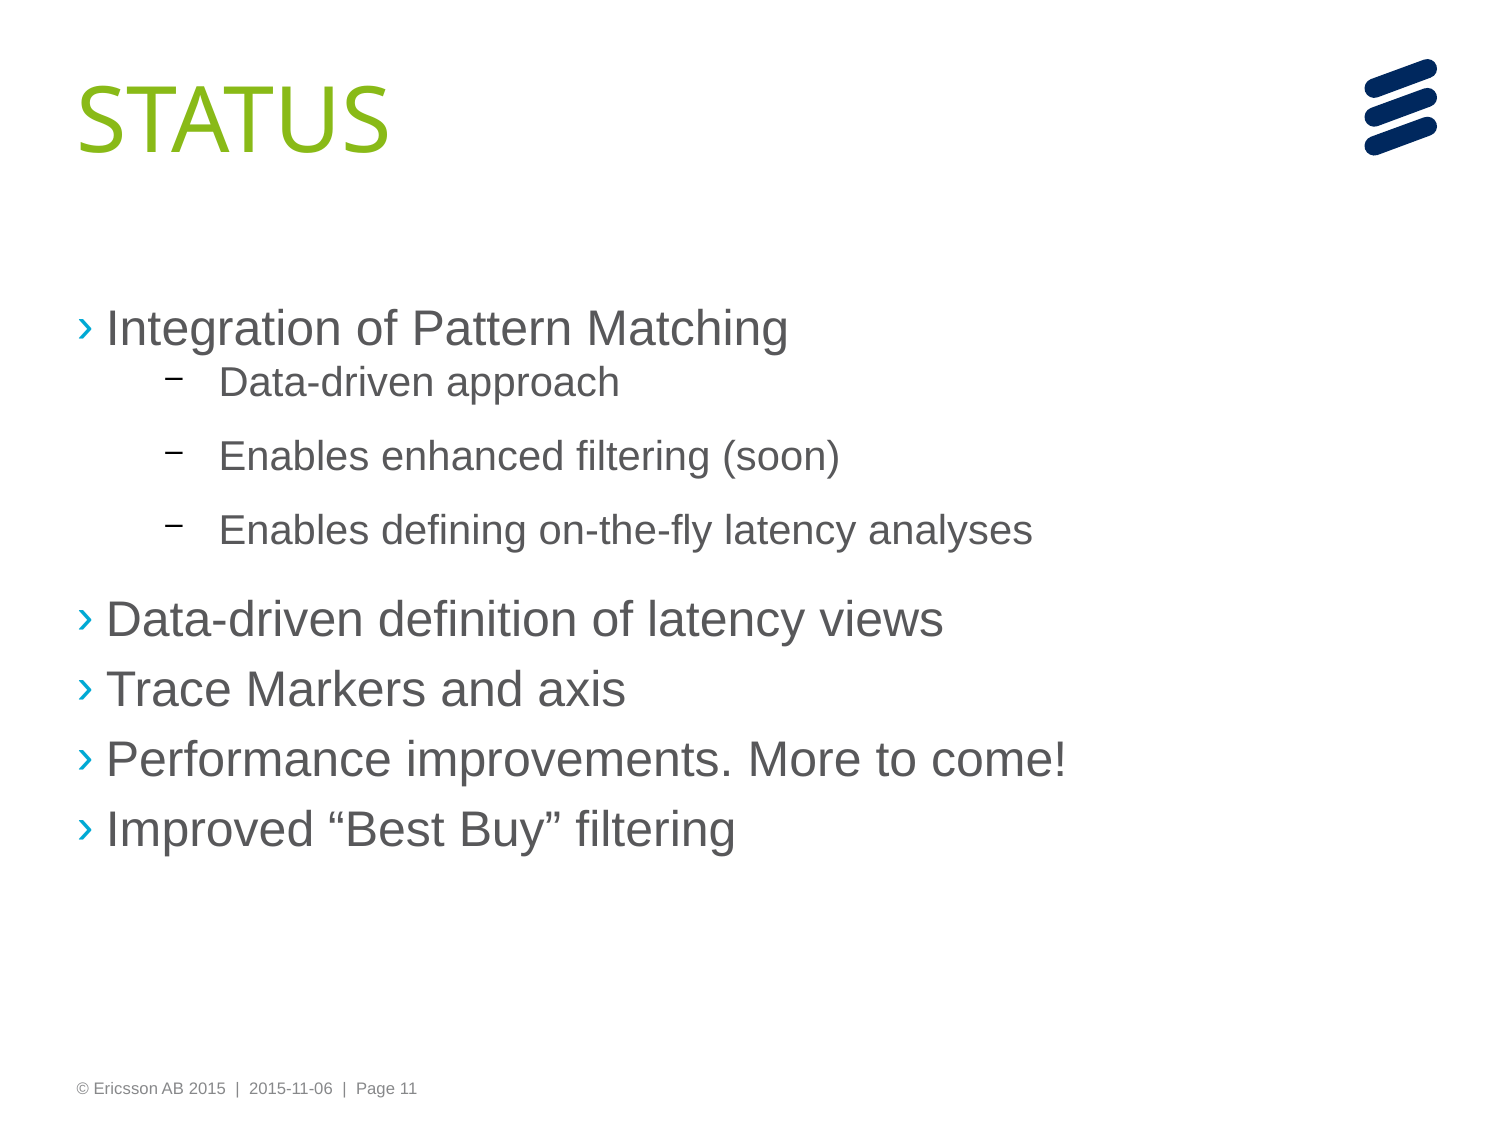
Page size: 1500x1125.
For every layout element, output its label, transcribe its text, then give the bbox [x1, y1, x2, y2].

title STATUS [64, 39, 1294, 218]
list Integration of Pattern Matching Data-driven approach Enables enhanced filtering (soon) Enables defining on-the-fly latency analyses Data-driven definition of latency views Trace Markers and axis Performance improvements. More to come! Improved “Best Buy” filtering [65, 295, 1436, 928]
